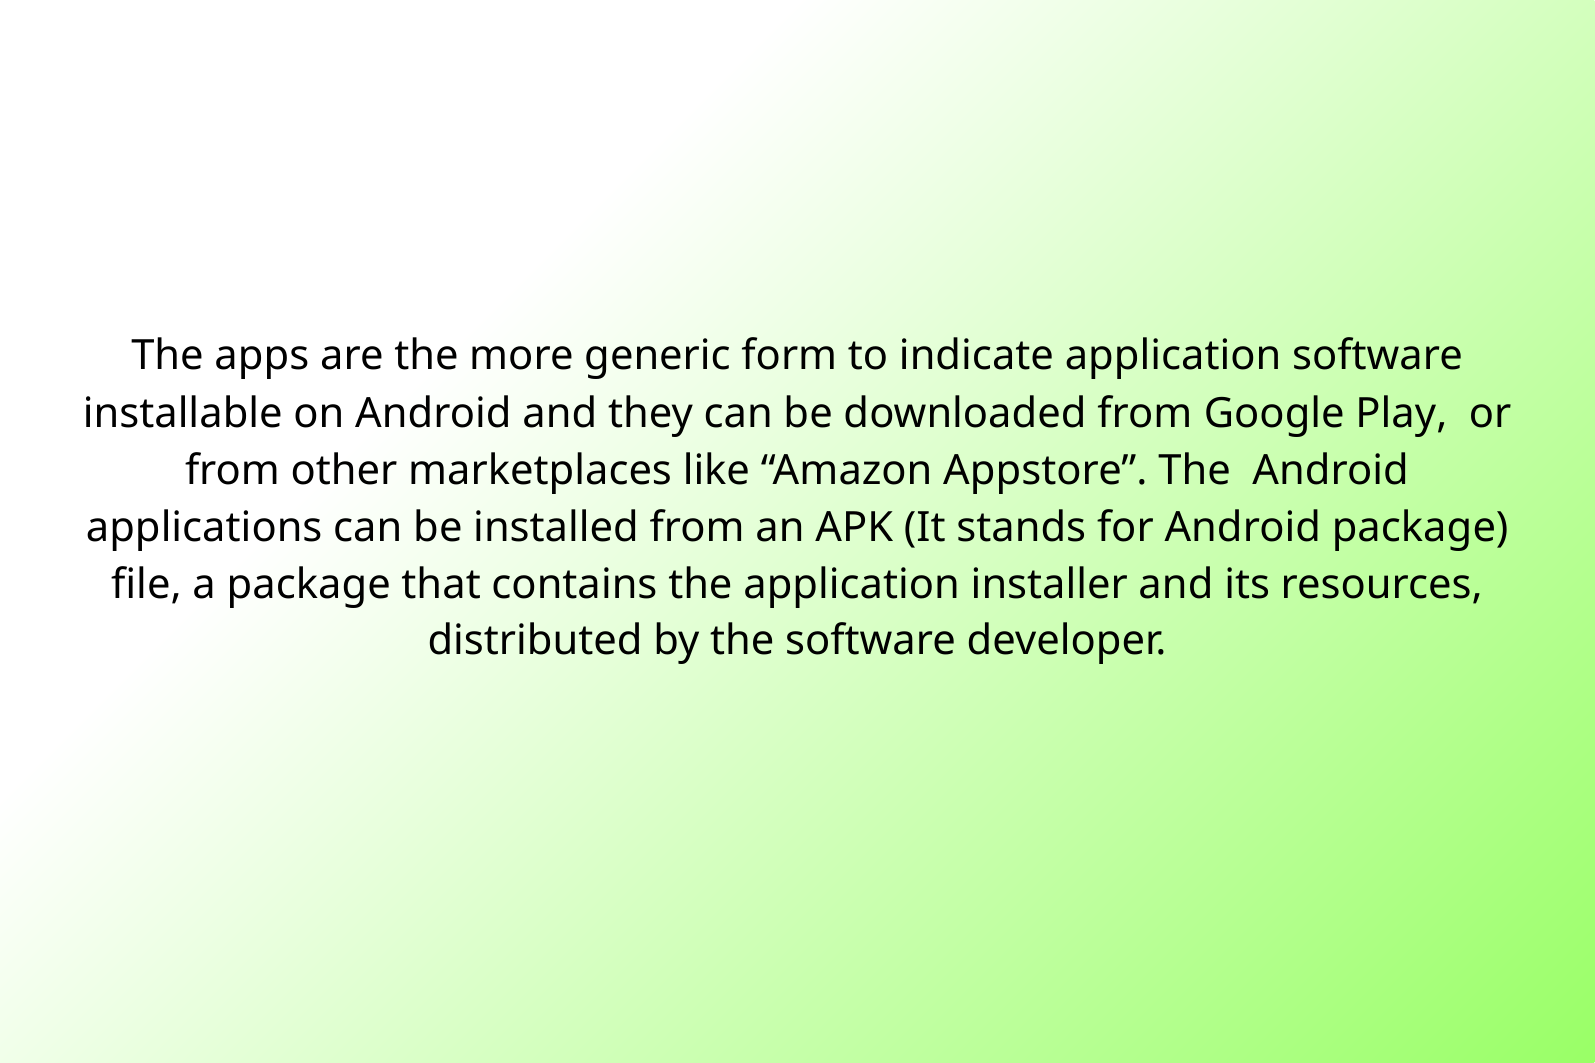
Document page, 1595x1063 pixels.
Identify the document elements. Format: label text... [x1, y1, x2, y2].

subtitle The apps are the more generic form to indicate application software installable on Android and they can be downloaded from Google Play, or from other marketplaces like “Amazon Appstore”. The Android applications can be installed from an APK (It stands for Android package) file, a package that contains the application installer and its resources, distributed by the software developer. [79, 42, 1515, 951]
